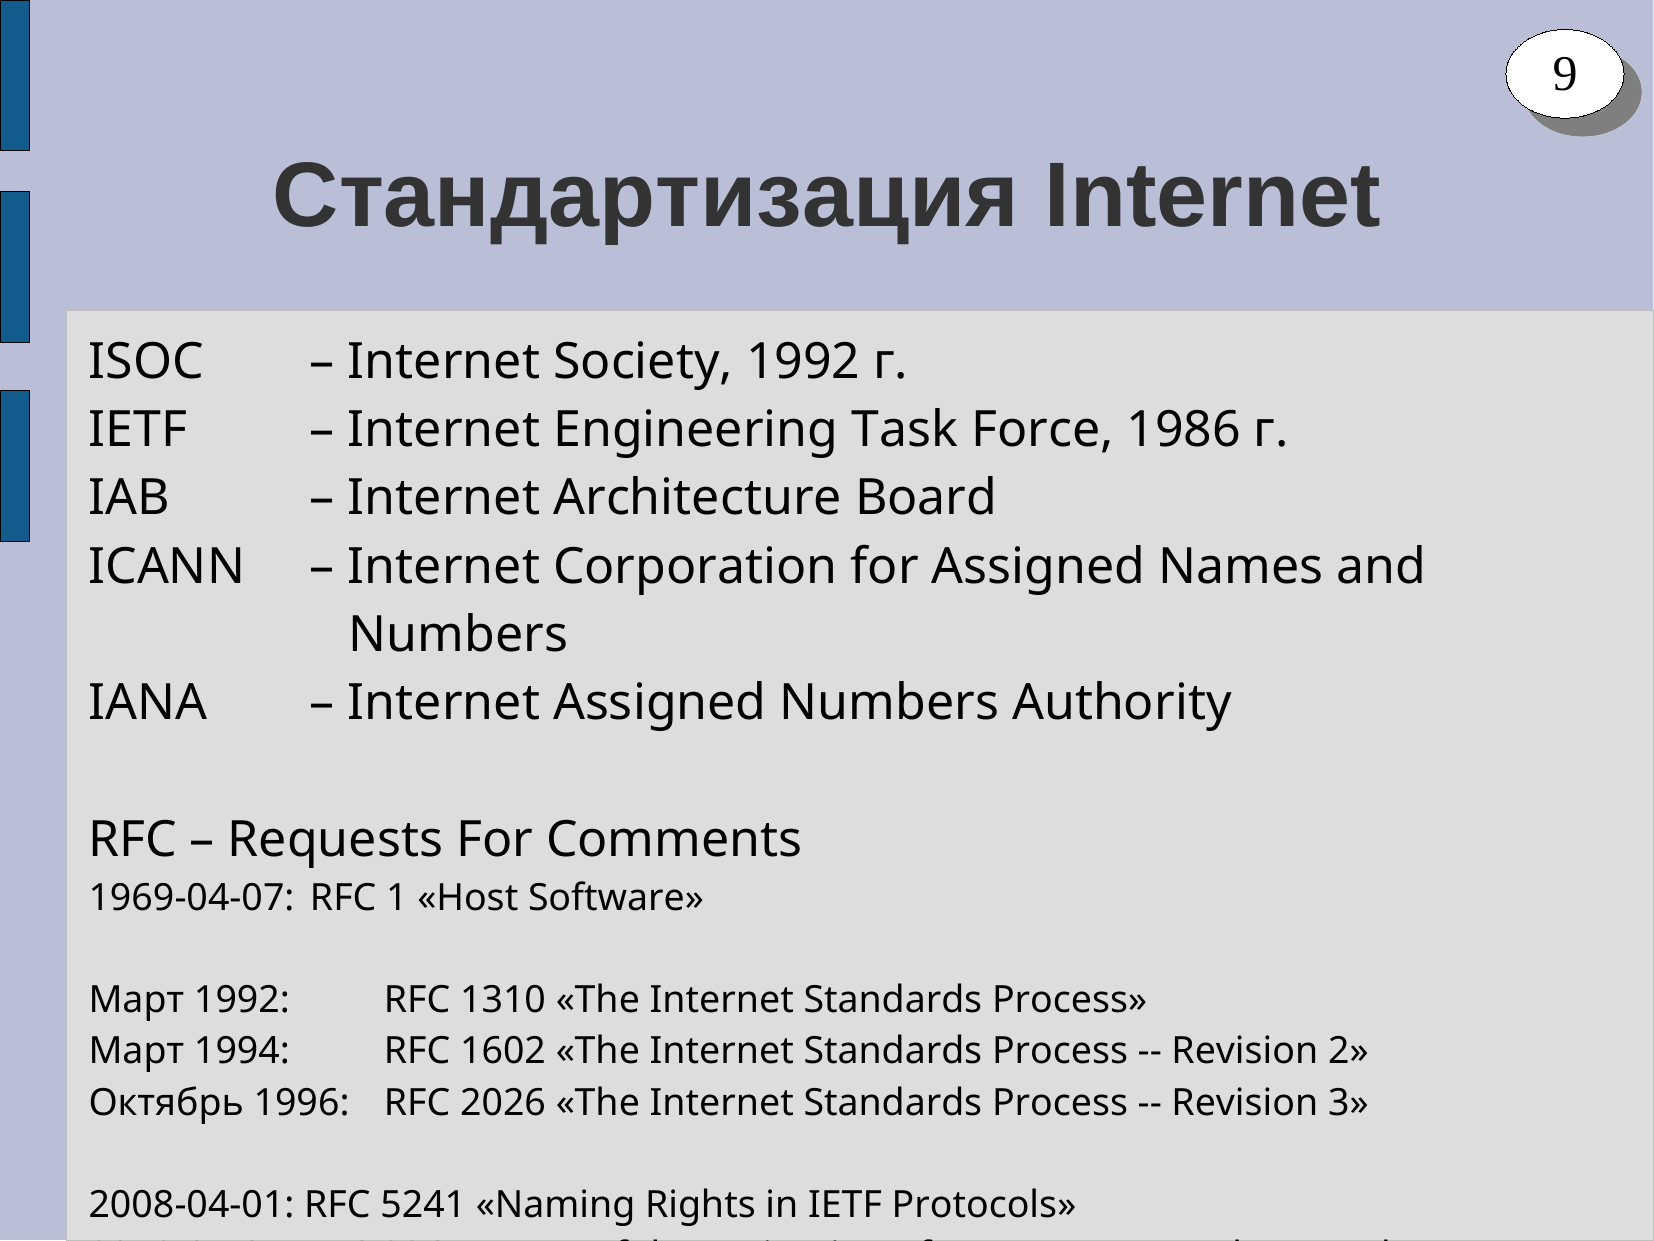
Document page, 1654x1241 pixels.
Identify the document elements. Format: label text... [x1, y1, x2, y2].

title Стандартизация Internet [121, 91, 1534, 299]
text_box 9 [1505, 29, 1625, 119]
text_box ISOC – Internet Society, 1992 г. IETF – Internet Engineering Task Force, 1986 г. IAB – Internet Architecture Board ICANN – Internet Corporation for Assigned Names and Numbers IANA – Internet Assigned Numbers Authority RFC – Requests For Comments 1969-04-07: RFC 1 «Host Software» Март 1992: RFC 1310 «The Internet Standards Process» Март 1994: RFC 1602 «The Internet Standards Process -- Revision 2» Октябрь 1996: RFC 2026 «The Internet Standards Process -- Revision 3» 2008-04-01: RFC 5241 «Naming Rights in IETF Protocols» 2018-04-01: RFC 8367 «Wrongful Termination of Internet Protocol (IP) Packets» 2024-04-01: RFC 9564 «Faster Than Light Speed Protocol (FLIP)» [88, 324, 1654, 1226]
